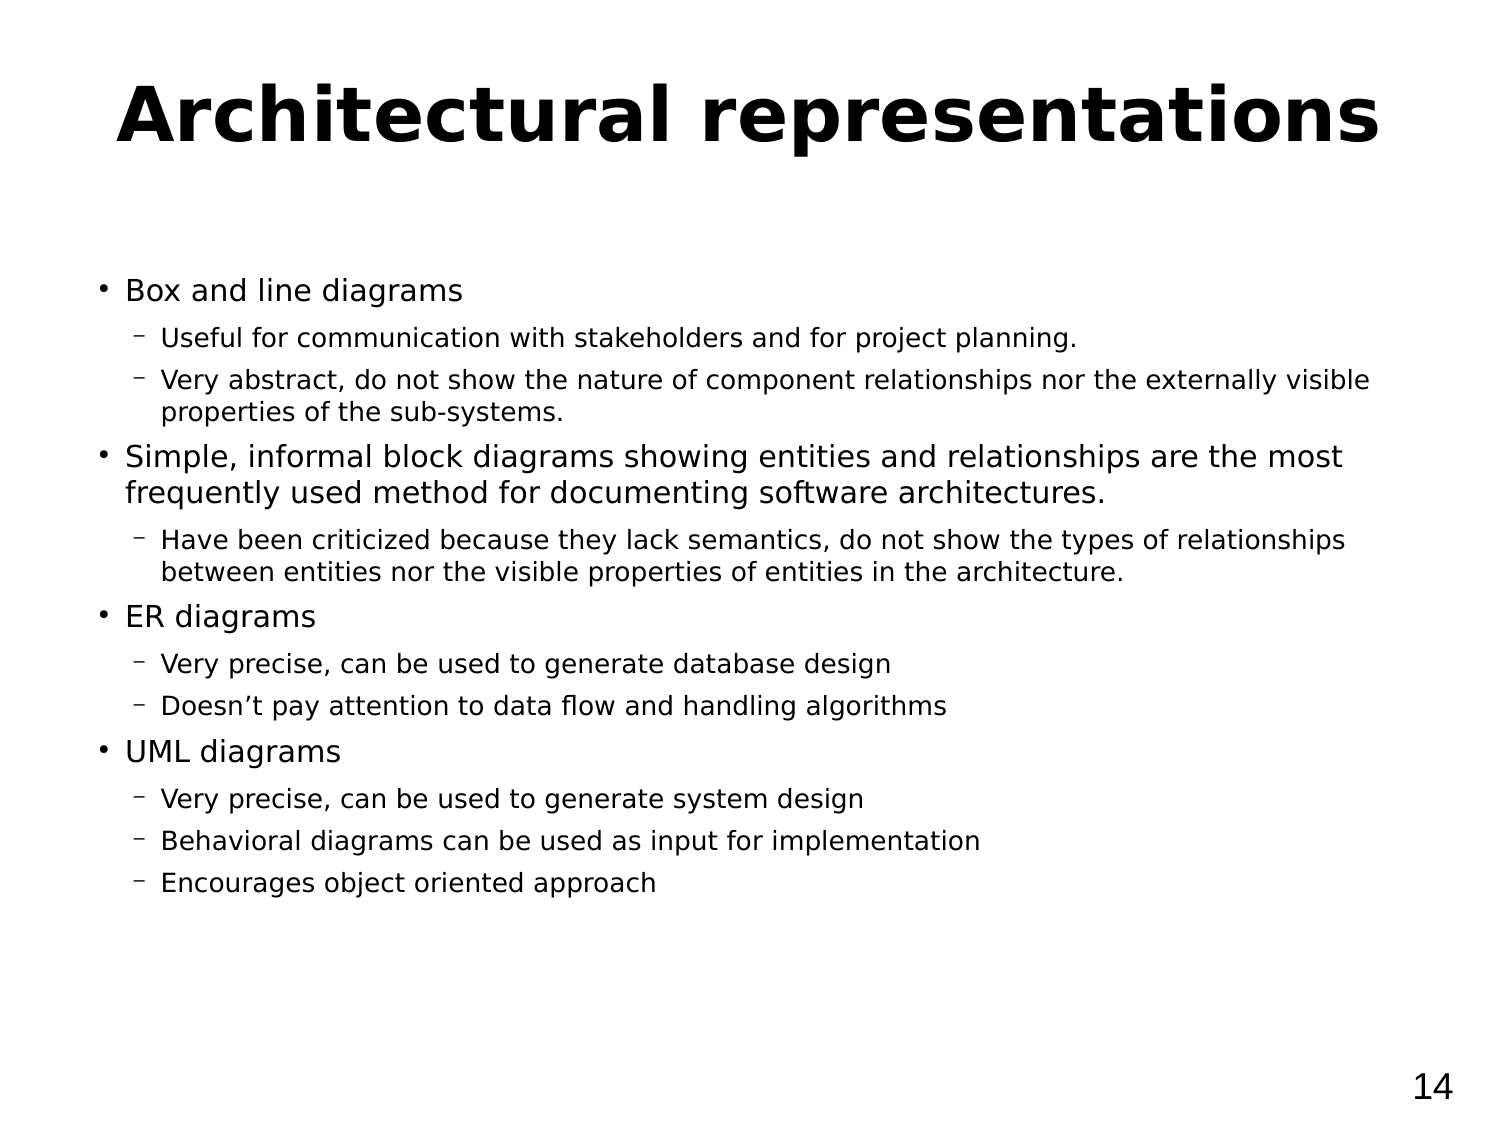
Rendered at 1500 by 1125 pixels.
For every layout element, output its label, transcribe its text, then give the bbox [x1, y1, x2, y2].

title Architectural representations [75, 44, 1425, 177]
list Box and line diagrams Useful for communication with stakeholders and for project planning. Very abstract, do not show the nature of component relationships nor the externally visible properties of the sub-systems. Simple, informal block diagrams showing entities and relationships are the most frequently used method for documenting software architectures. Have been criticized because they lack semantics, do not show the types of relationships between entities nor the visible properties of entities in the architecture. ER diagrams Very precise, can be used to generate database design Doesn’t pay attention to data flow and handling algorithms UML diagrams Very precise, can be used to generate system design Behavioral diagrams can be used as input for implementation Encourages object oriented approach [75, 263, 1425, 916]
